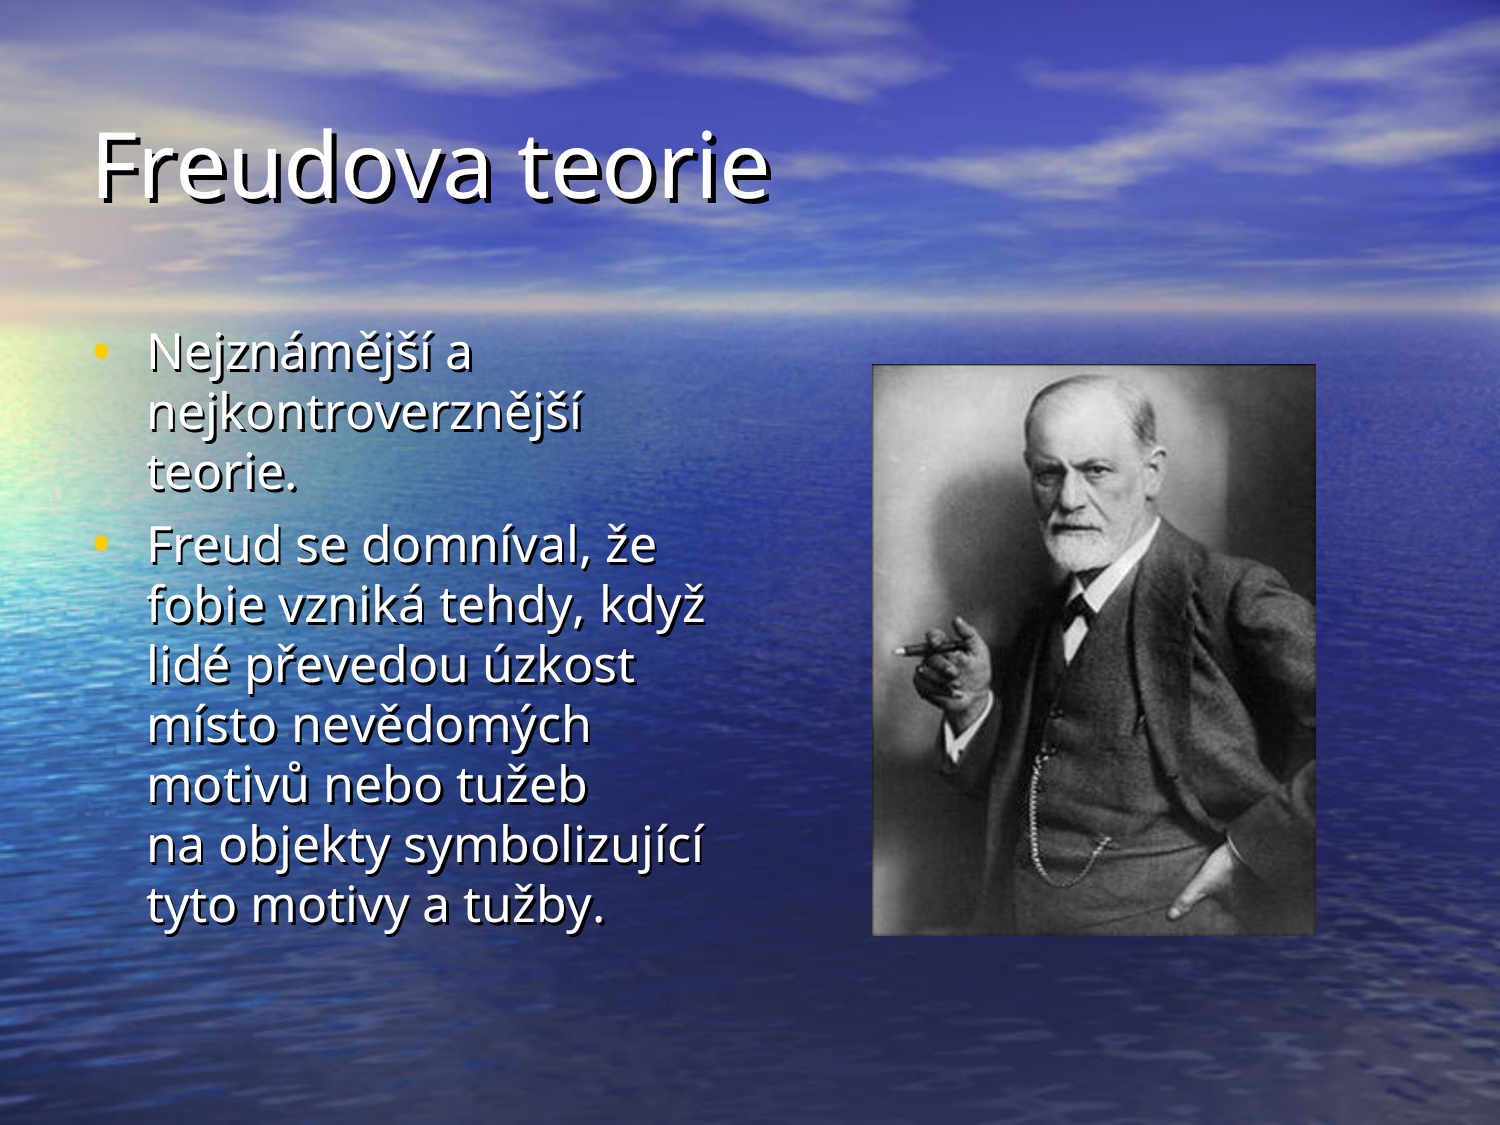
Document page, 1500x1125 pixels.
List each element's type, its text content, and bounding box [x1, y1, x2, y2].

text_box [872, 364, 1316, 936]
title Freudova teorie [75, 47, 1426, 276]
picture [0, 0, 1500, 1125]
list Nejznámější a nejkontroverznější teorie. Freud se domníval, že fobie vzniká tehdy, když lidé převedou úzkost místo nevědomých motivů nebo tužeb na objekty symbolizující tyto motivy a tužby. [75, 312, 738, 988]
